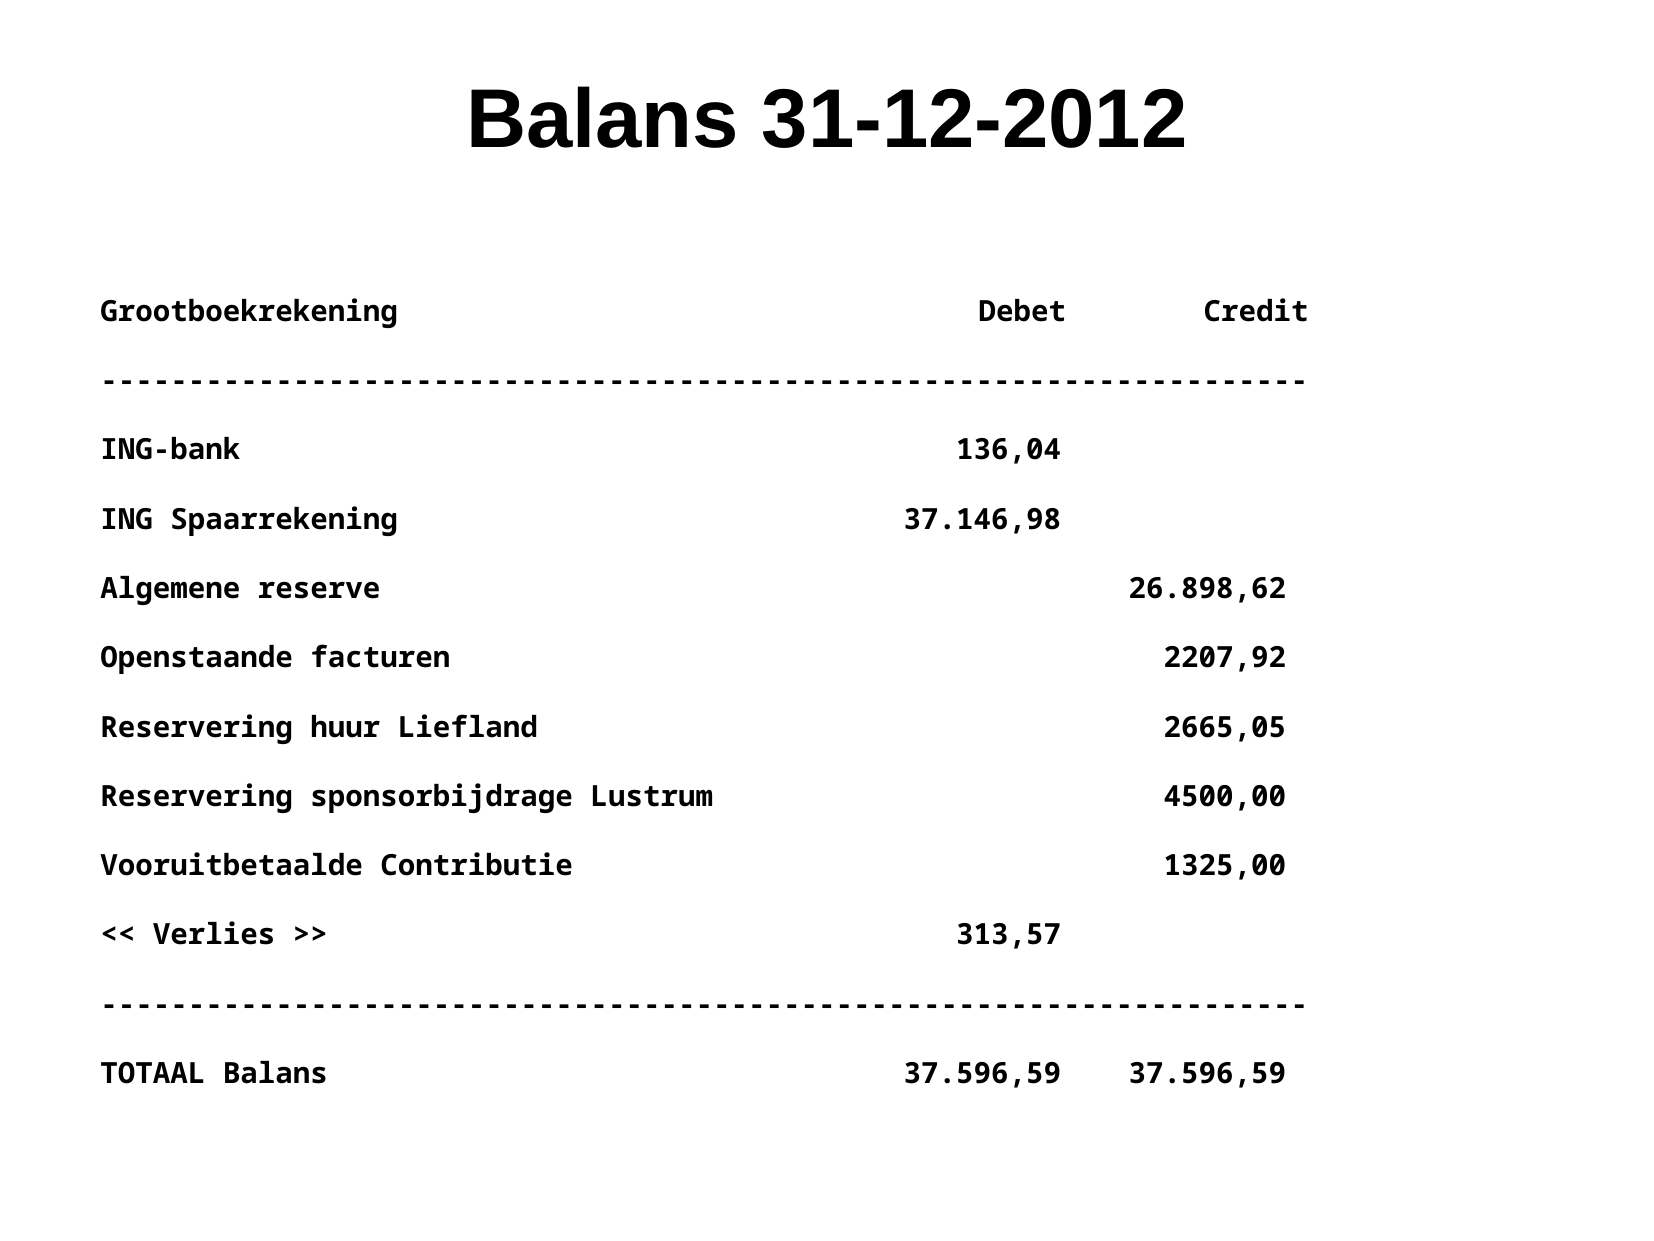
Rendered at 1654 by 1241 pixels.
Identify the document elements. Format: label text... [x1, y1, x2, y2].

list Grootboekrekening Debet Credit --------------------------------------------------------------------- ING-bank 136,04 ING Spaarrekening 37.146,98 Algemene reserve 26.898,62 Openstaande facturen 2207,92 Reservering huur Liefland 2665,05 Reservering sponsorbijdrage Lustrum 4500,00 Vooruitbetaalde Contributie 1325,00 << Verlies >> 313,57 --------------------------------------------------------------------- TOTAAL Balans 37.596,59 37.596,59 [82, 290, 1571, 1094]
title Balans 31-12-2012 [82, 49, 1571, 188]
